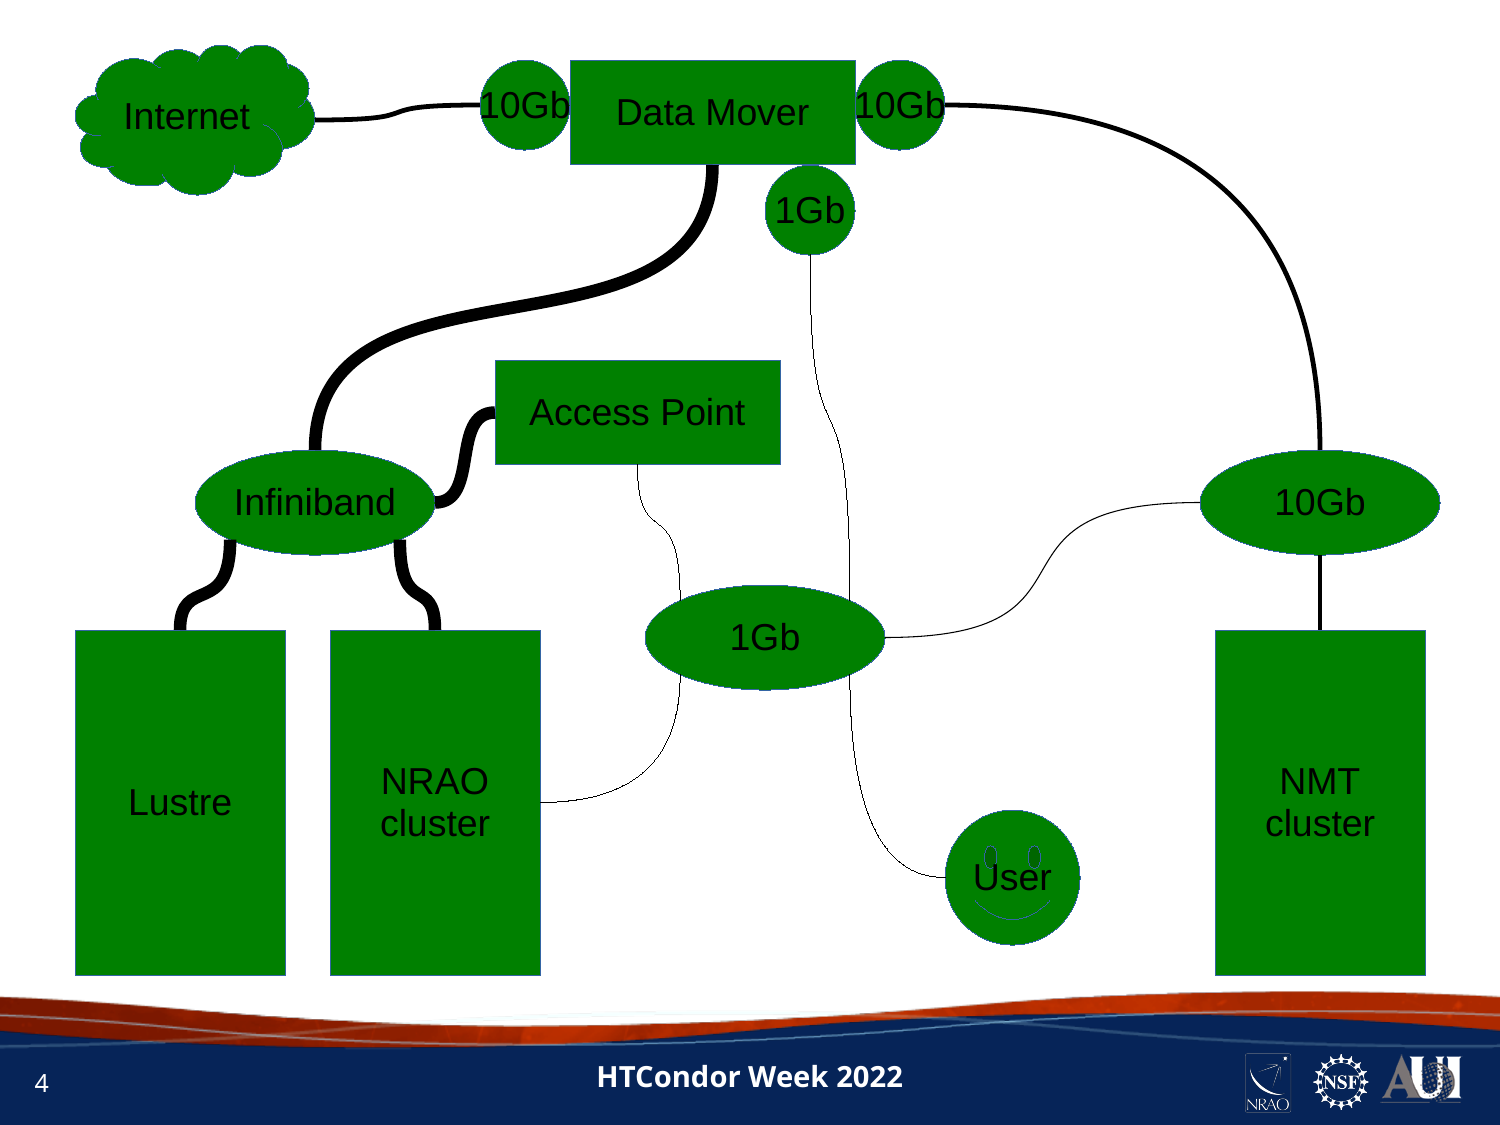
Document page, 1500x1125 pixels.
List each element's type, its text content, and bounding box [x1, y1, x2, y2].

text_box 1Gb [765, 164, 856, 256]
text_box NMT cluster [1215, 630, 1426, 976]
text_box User [945, 810, 1081, 946]
text_box 1Gb [645, 585, 885, 691]
text_box 10Gb [1200, 450, 1441, 556]
text_box Infiniband [195, 450, 435, 556]
text_box Access Point [495, 360, 781, 465]
text_box 10Gb [480, 60, 571, 151]
text_box Lustre [75, 630, 286, 976]
picture [0, 981, 1500, 1109]
text_box 10Gb [855, 60, 945, 151]
text_box NRAO cluster [330, 630, 541, 976]
text_box Internet [75, 45, 315, 196]
text_box Data Mover [570, 60, 856, 165]
